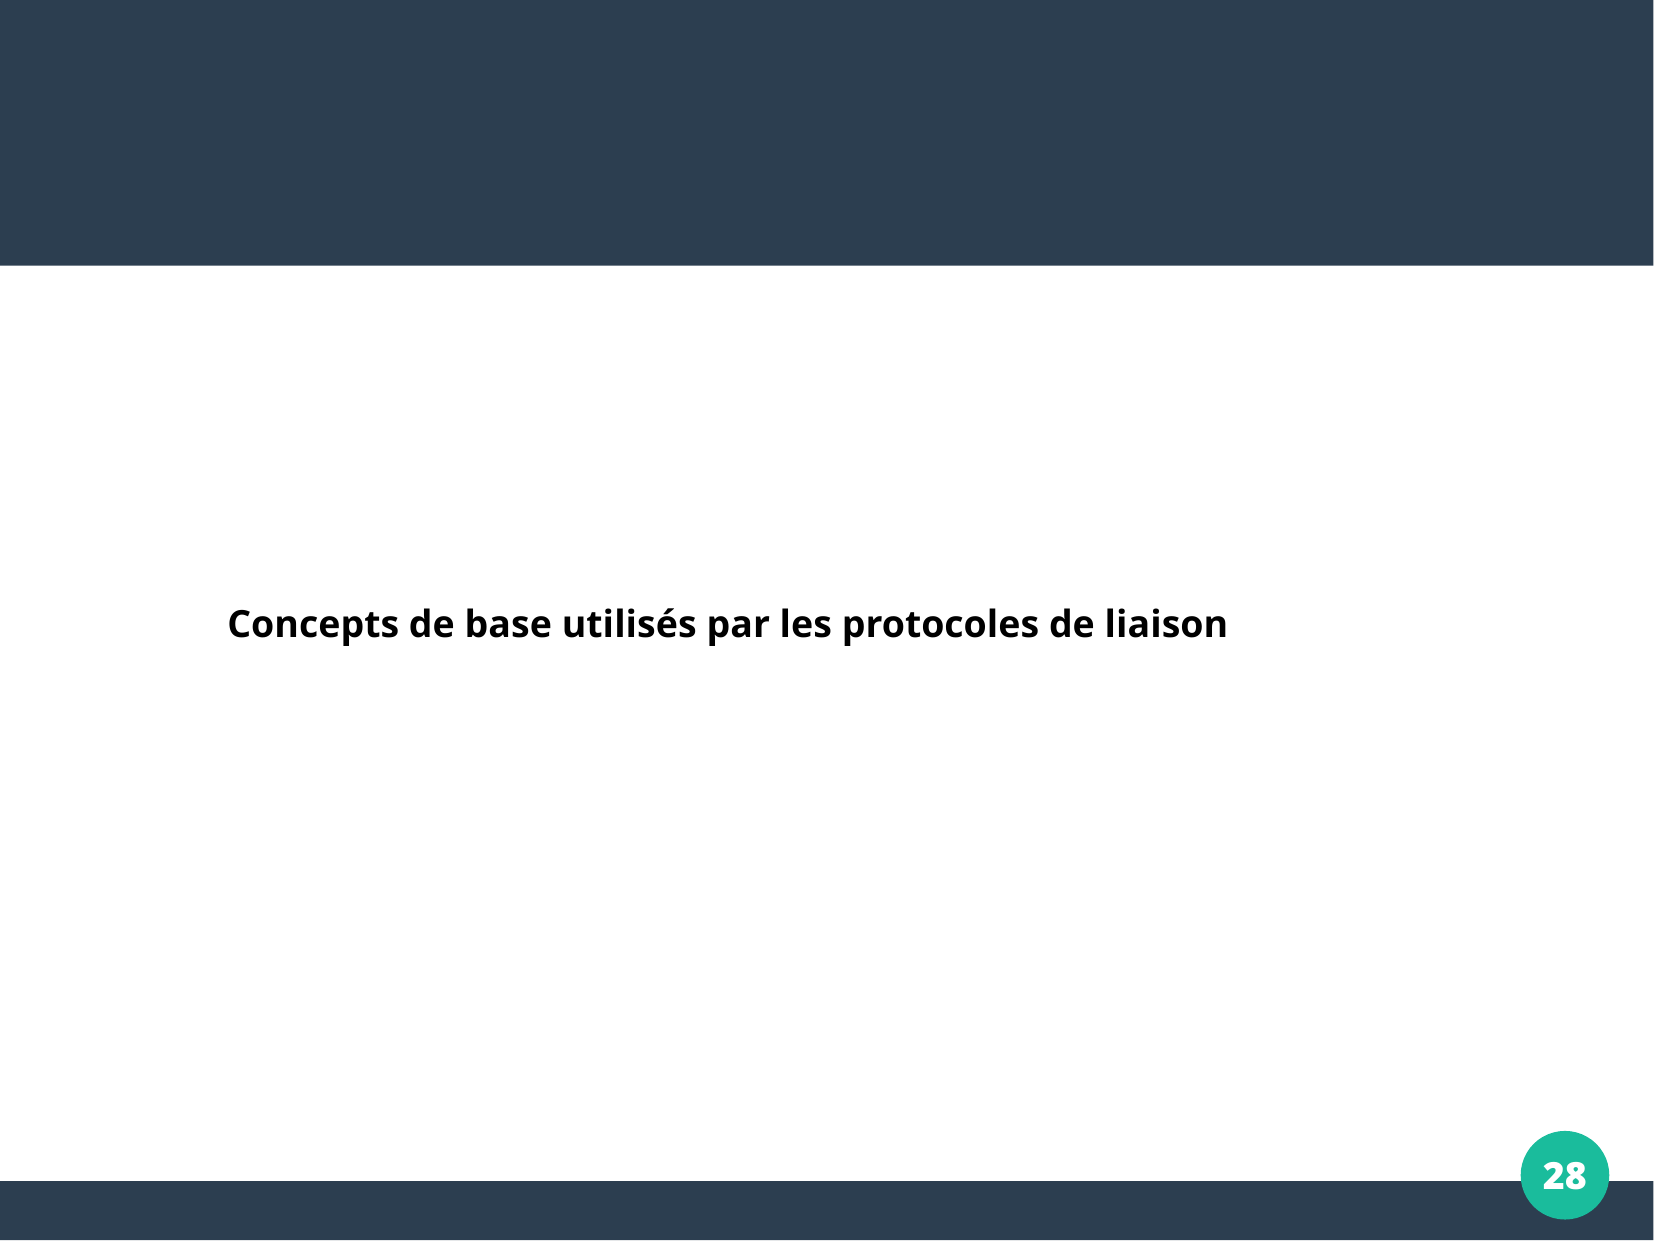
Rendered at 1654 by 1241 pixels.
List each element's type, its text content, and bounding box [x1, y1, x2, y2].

text_box Concepts de base utilisés par les protocoles de liaison [212, 590, 1466, 693]
